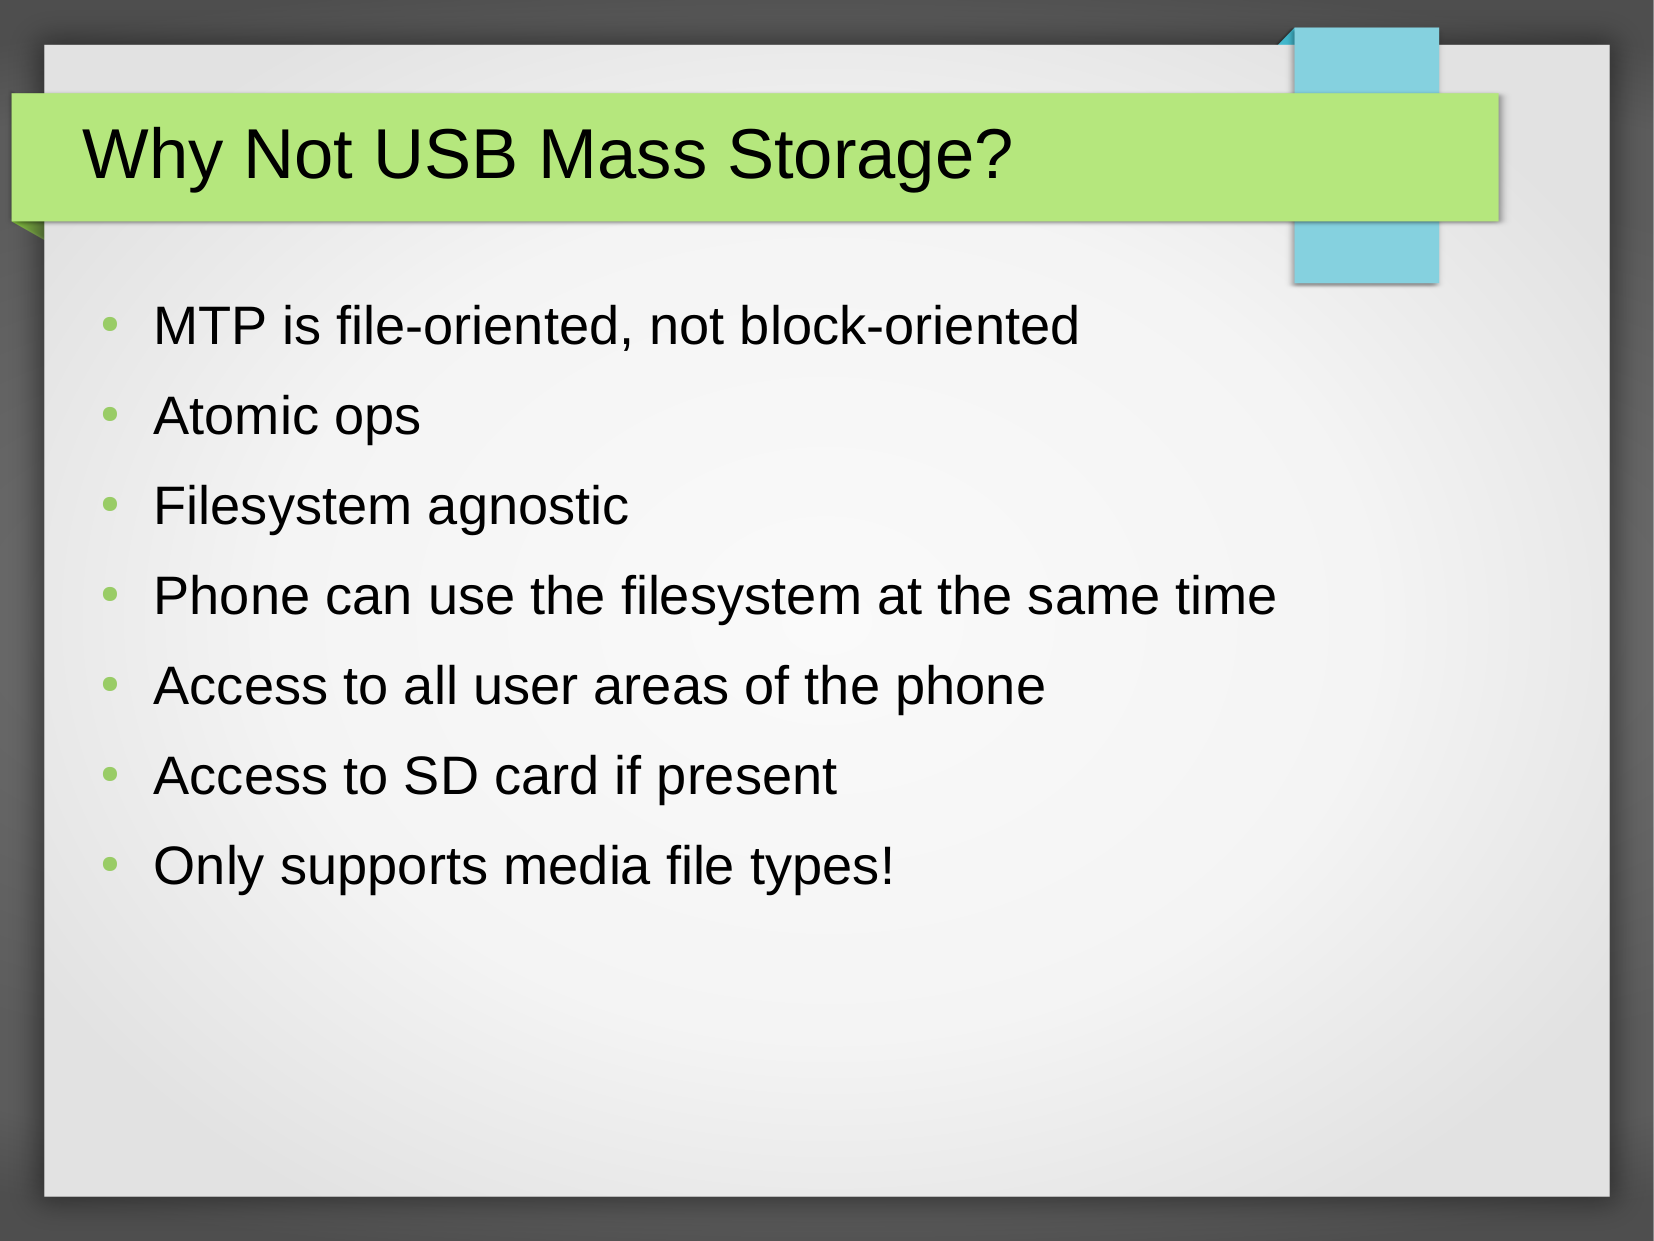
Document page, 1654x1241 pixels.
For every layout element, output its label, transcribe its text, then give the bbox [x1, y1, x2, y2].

picture [0, 0, 1654, 1241]
list MTP is file-oriented, not block-oriented Atomic ops Filesystem agnostic Phone can use the filesystem at the same time Access to all user areas of the phone Access to SD card if present Only supports media file types! [82, 295, 1571, 1015]
title Why Not USB Mass Storage? [82, 94, 1264, 213]
